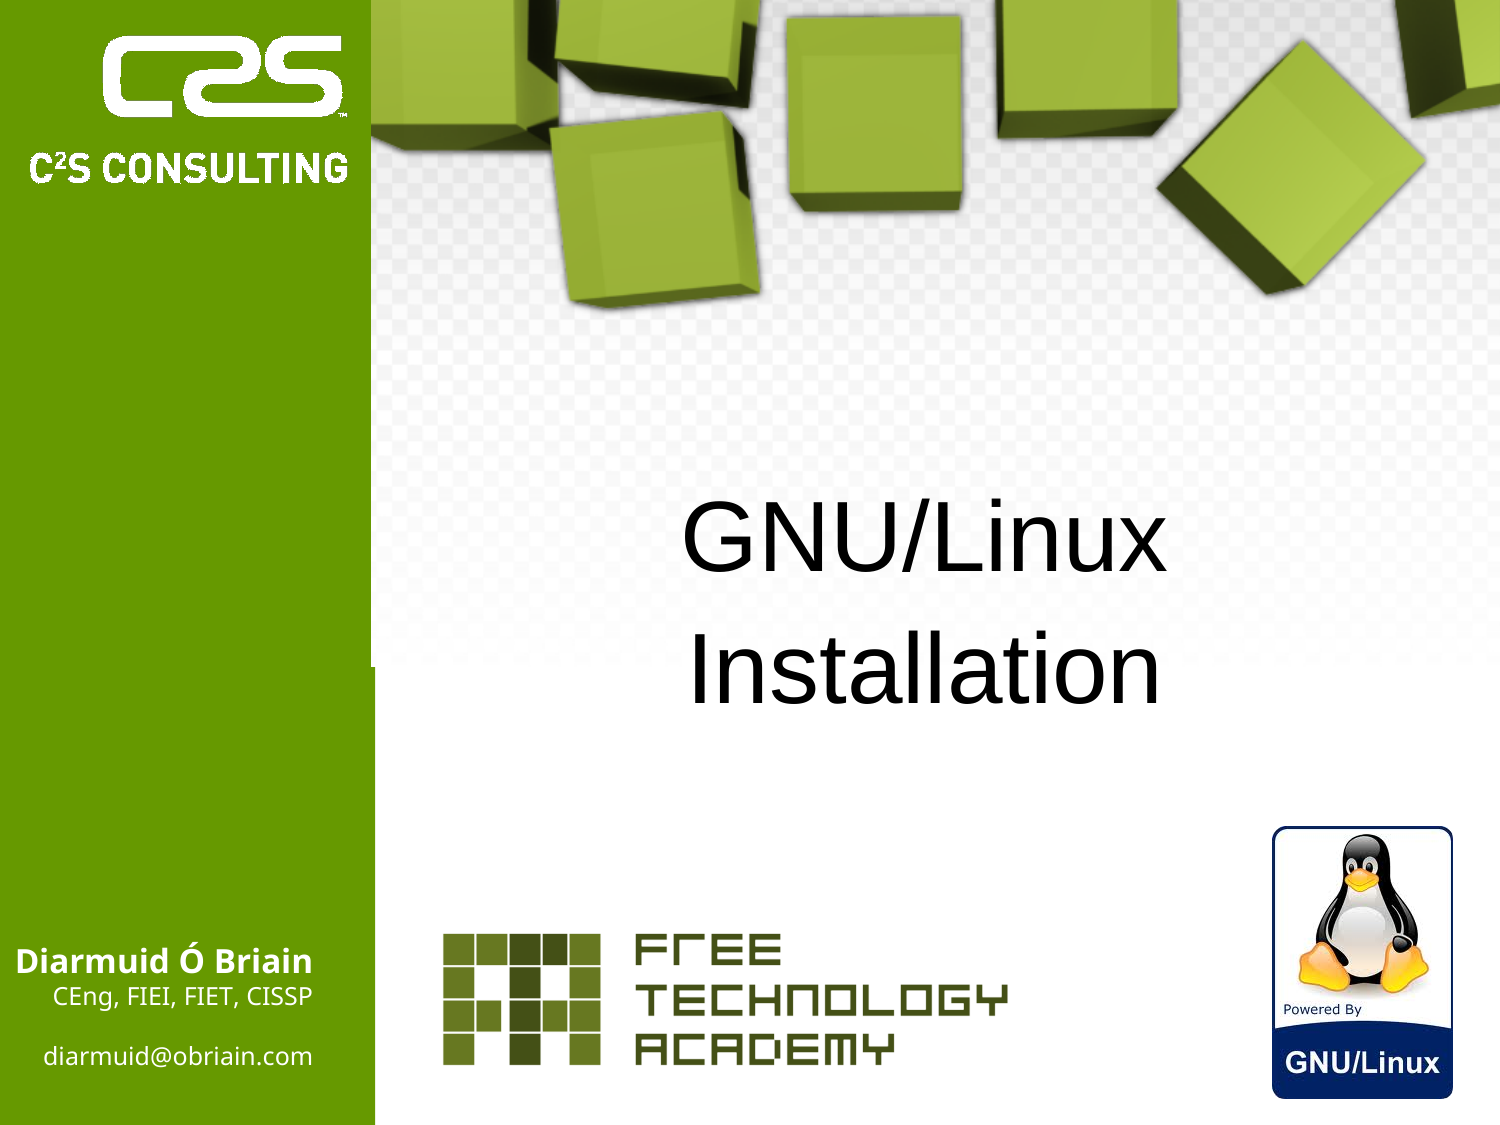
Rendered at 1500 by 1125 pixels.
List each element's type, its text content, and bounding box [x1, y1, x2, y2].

picture [371, 0, 1500, 667]
picture [1272, 826, 1453, 1099]
picture [22, 27, 354, 188]
subtitle GNU/Linux Installation [425, 354, 1426, 841]
picture [437, 926, 1016, 1075]
